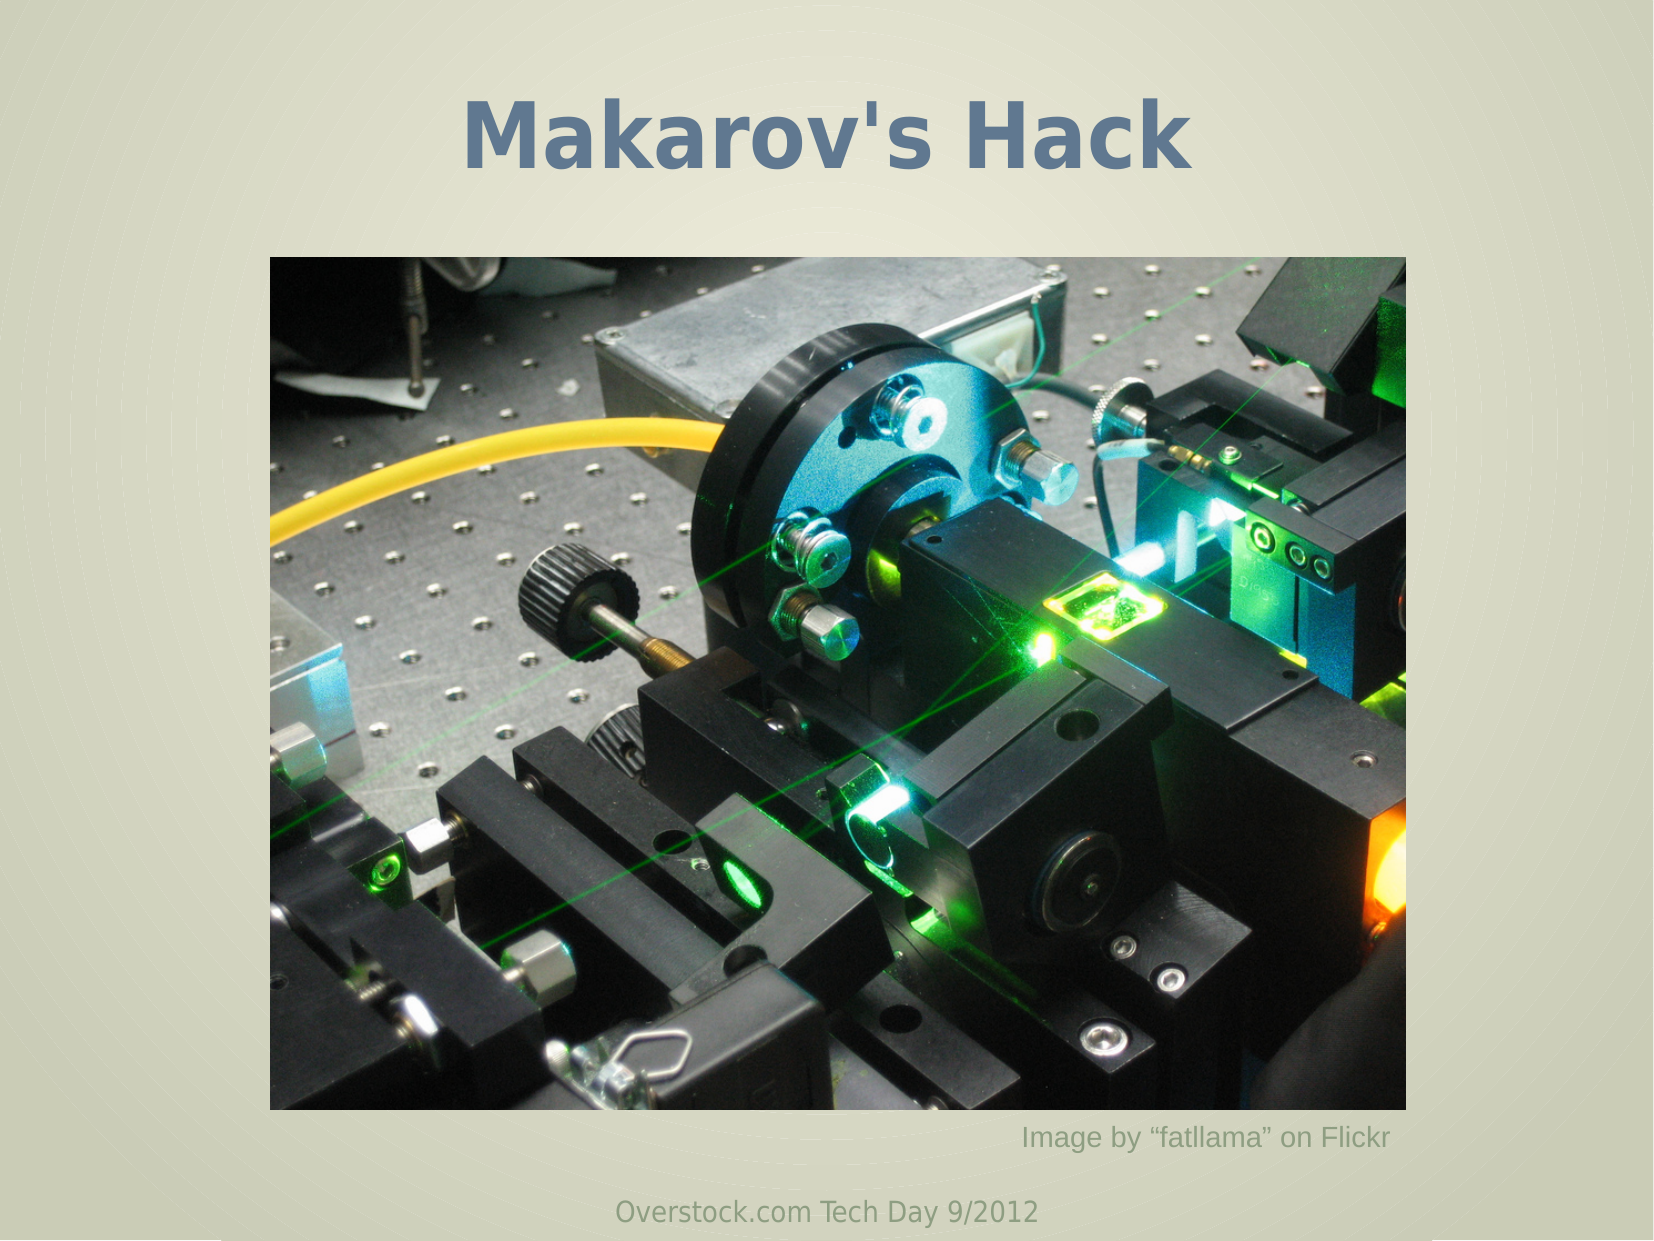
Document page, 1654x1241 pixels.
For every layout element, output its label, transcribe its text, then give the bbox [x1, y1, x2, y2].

title Makarov's Hack [82, 49, 1571, 226]
text_box Image by “fatllama” on Flickr [550, 1113, 1406, 1171]
picture [270, 257, 1406, 1111]
